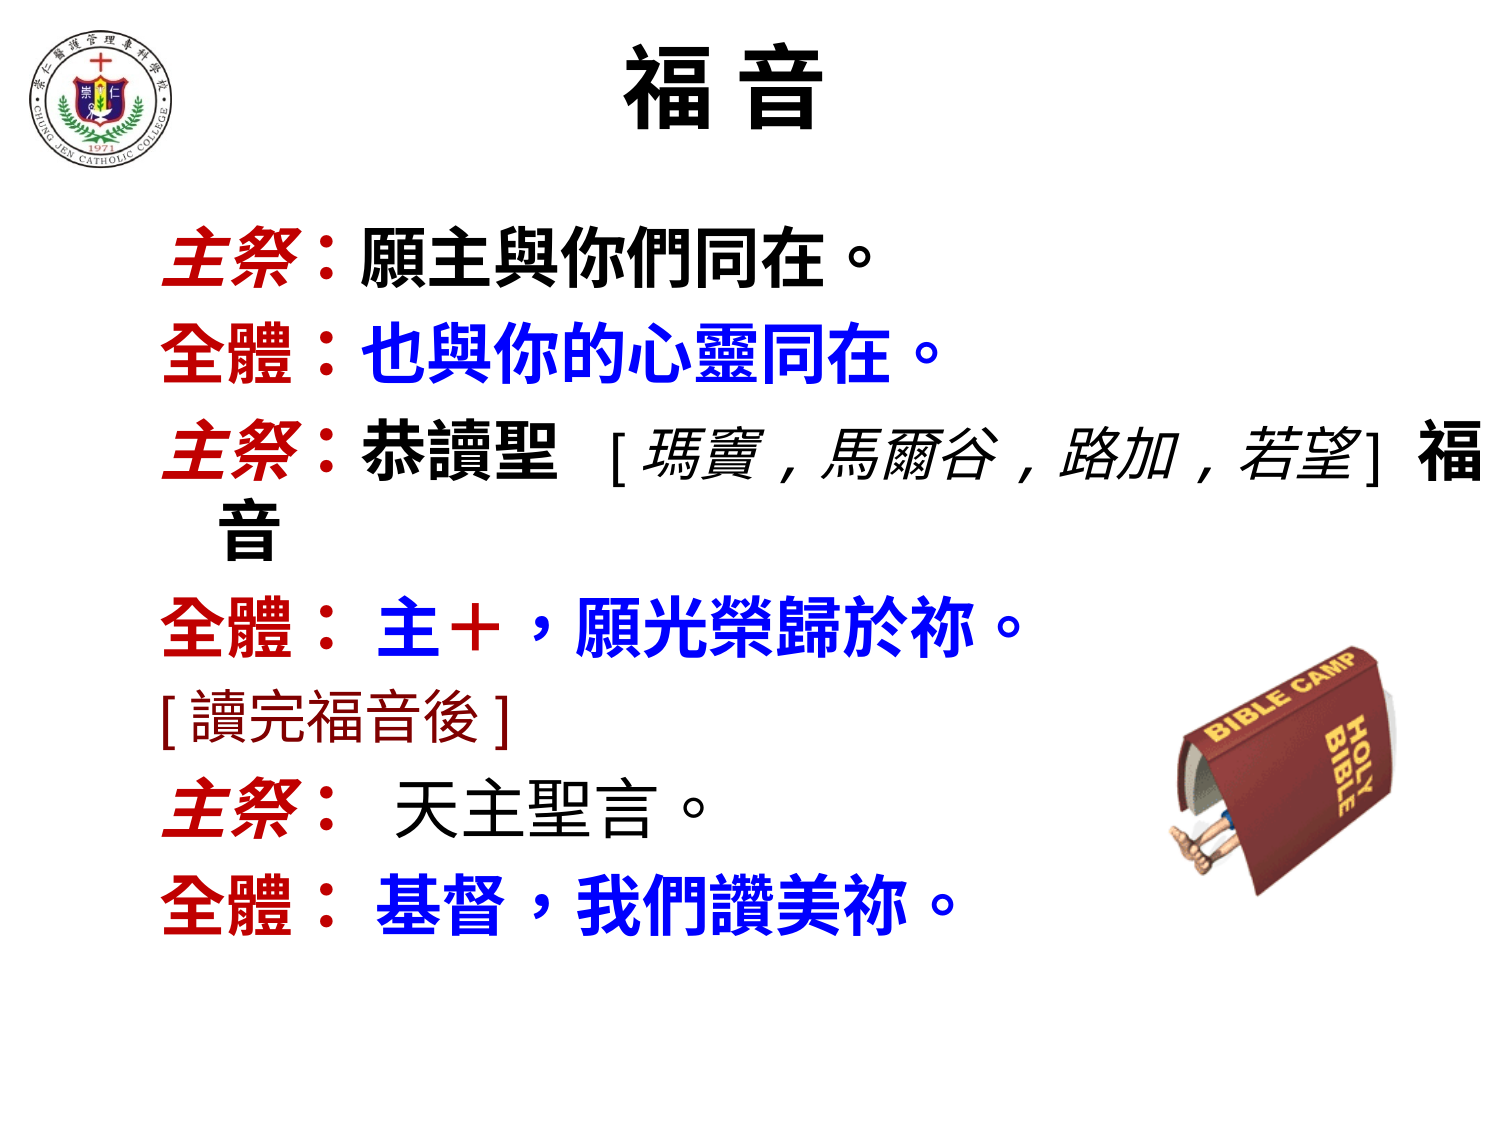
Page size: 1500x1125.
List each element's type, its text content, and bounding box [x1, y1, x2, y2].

title 福 音 [135, 7, 1315, 185]
picture [1139, 633, 1424, 917]
list 主祭：願主與你們同在。 全體：也與你的心靈同在。 主祭：恭讀聖 [瑪竇,馬爾谷,路加,若望] 福音 全體： 主＋，願光榮歸於祢。 [讀完福音後] 主祭： 天主聖言。 全體： 基督，我們讚美祢。 [88, 208, 1500, 1005]
